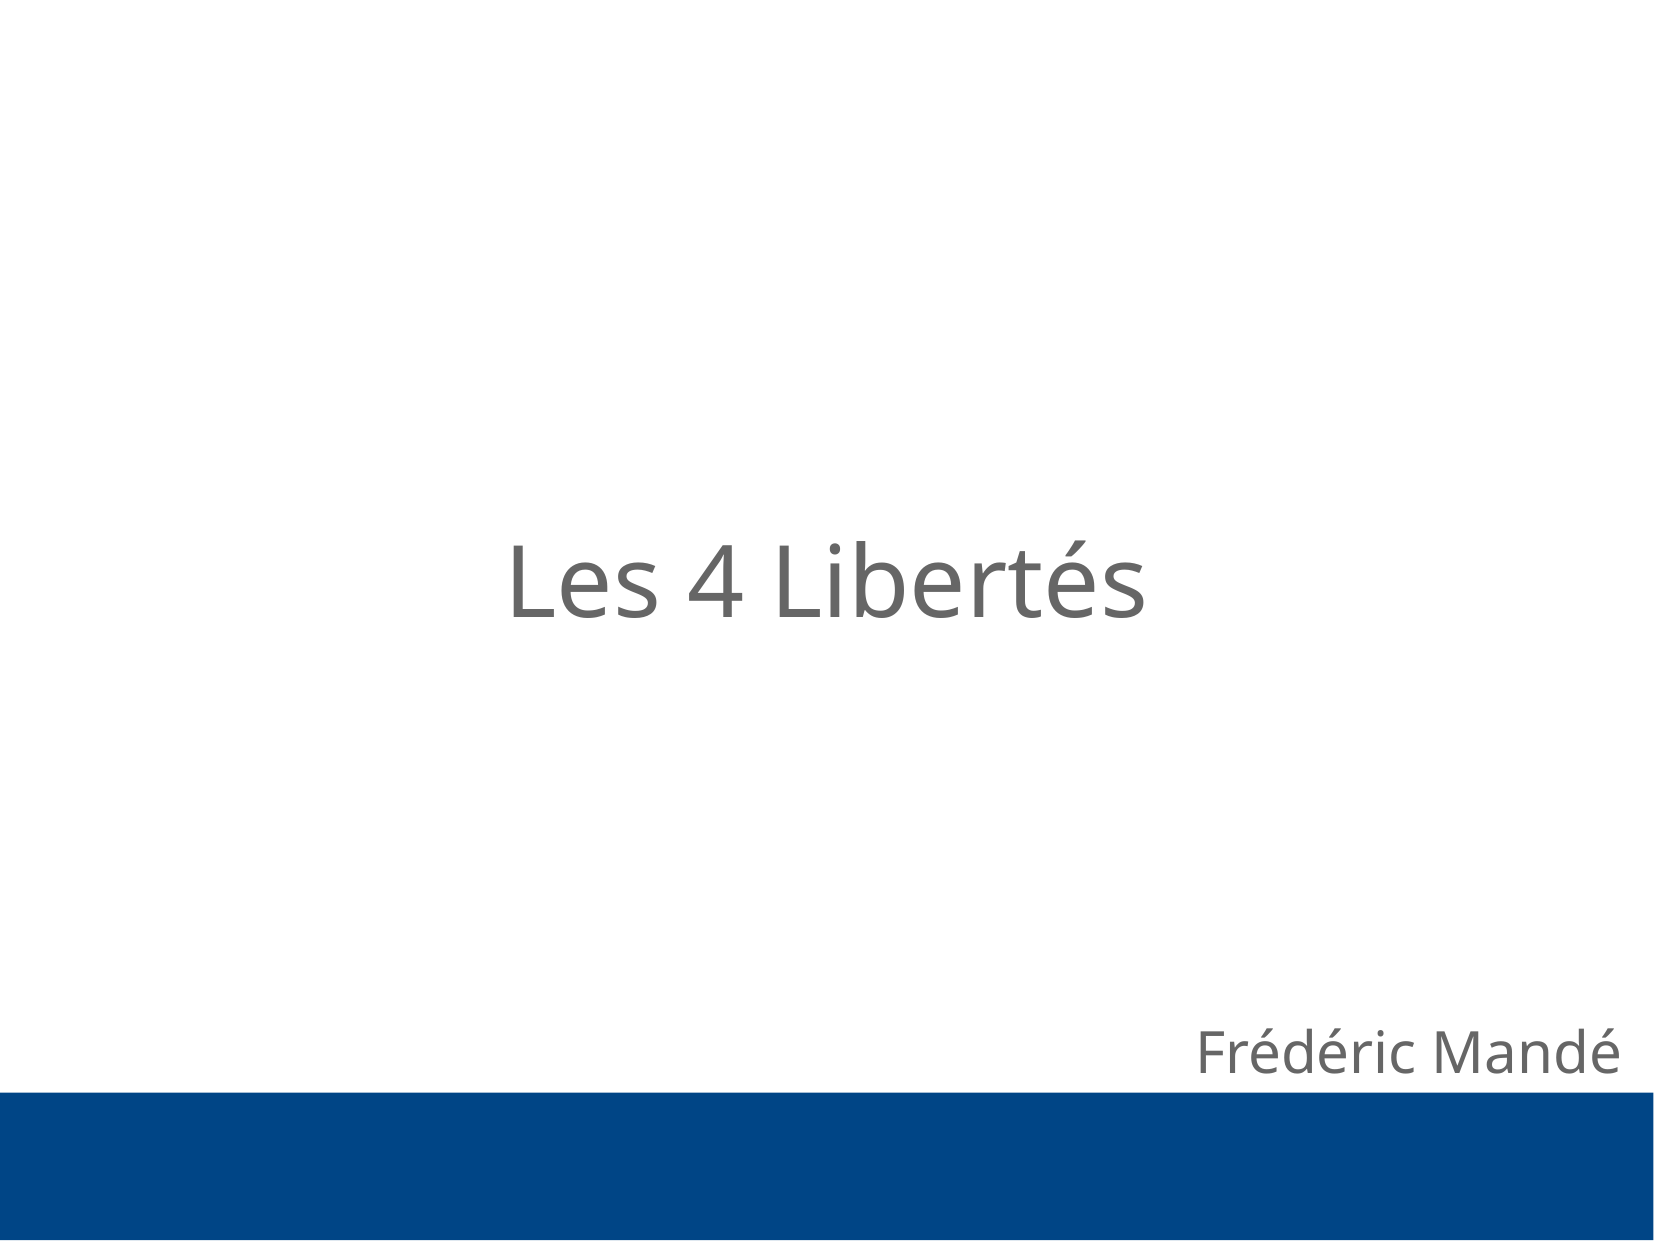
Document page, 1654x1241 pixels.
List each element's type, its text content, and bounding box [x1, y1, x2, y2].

subtitle Les 4 Libertés [82, 56, 1571, 1102]
text_box Frédéric Mandé [1180, 1003, 1625, 1085]
